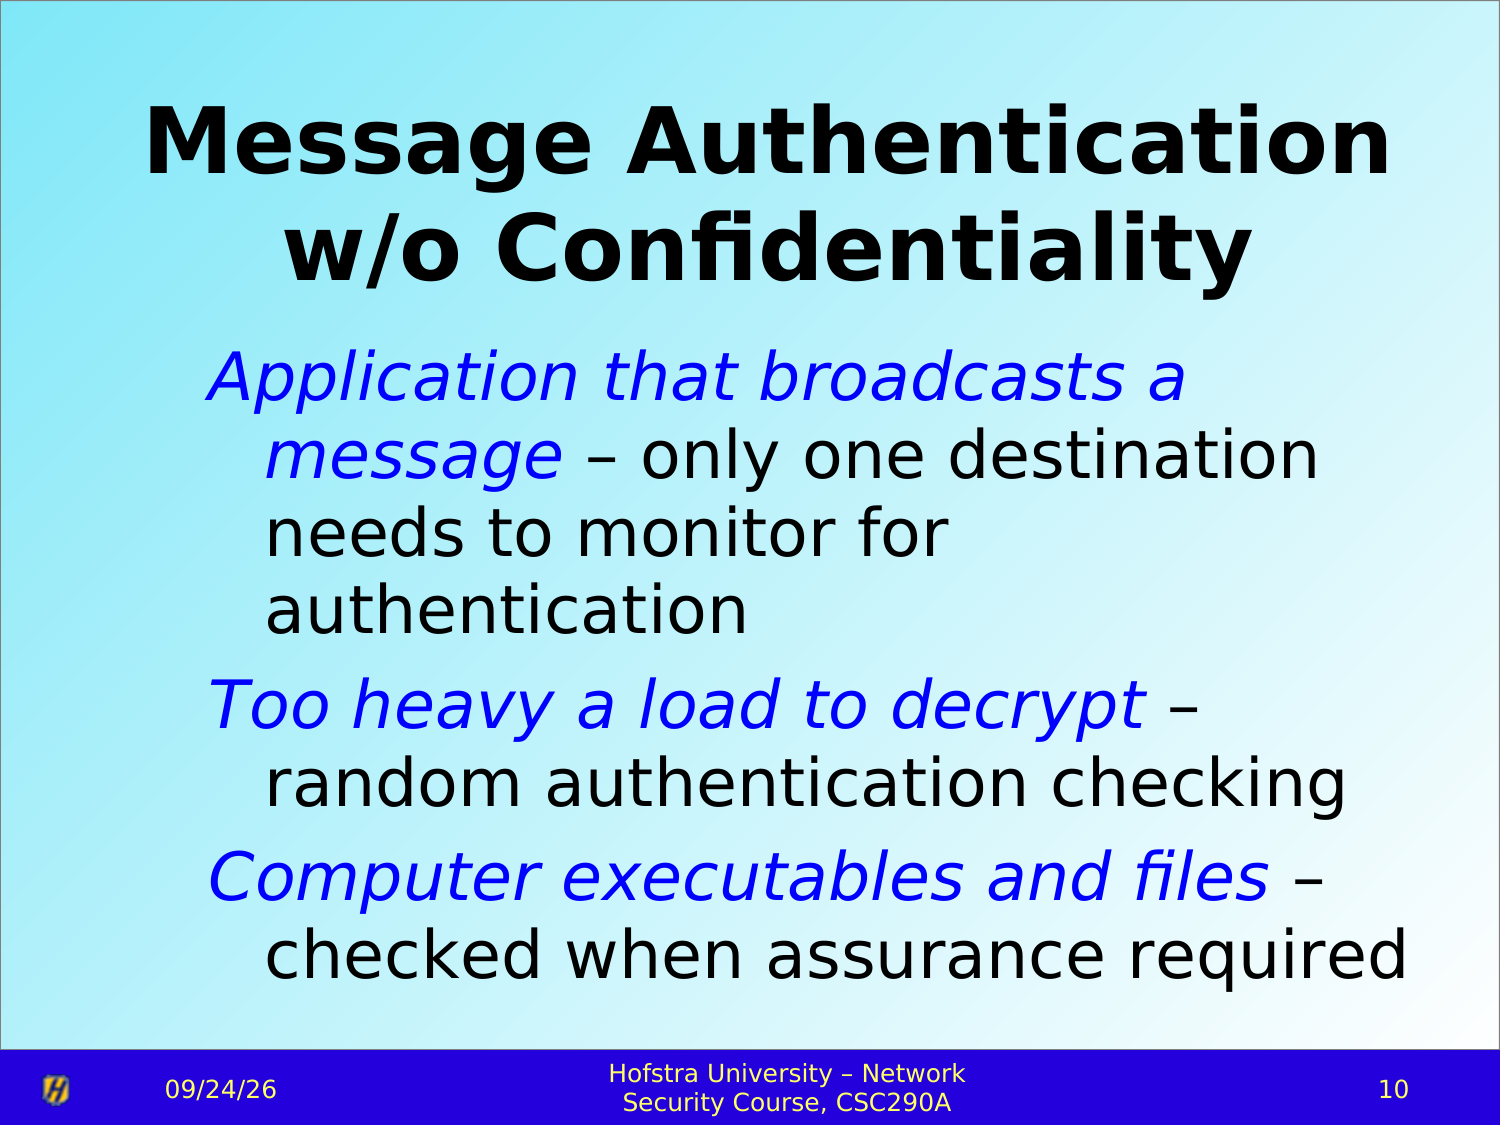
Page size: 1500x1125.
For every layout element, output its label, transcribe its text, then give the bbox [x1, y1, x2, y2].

picture [37, 1072, 76, 1110]
title Message Authentication w/o Confidentiality [112, 75, 1426, 311]
list Application that broadcasts a message – only one destination needs to monitor for authentication Too heavy a load to decrypt – random authentication checking Computer executables and files – checked when assurance required [193, 330, 1469, 1007]
